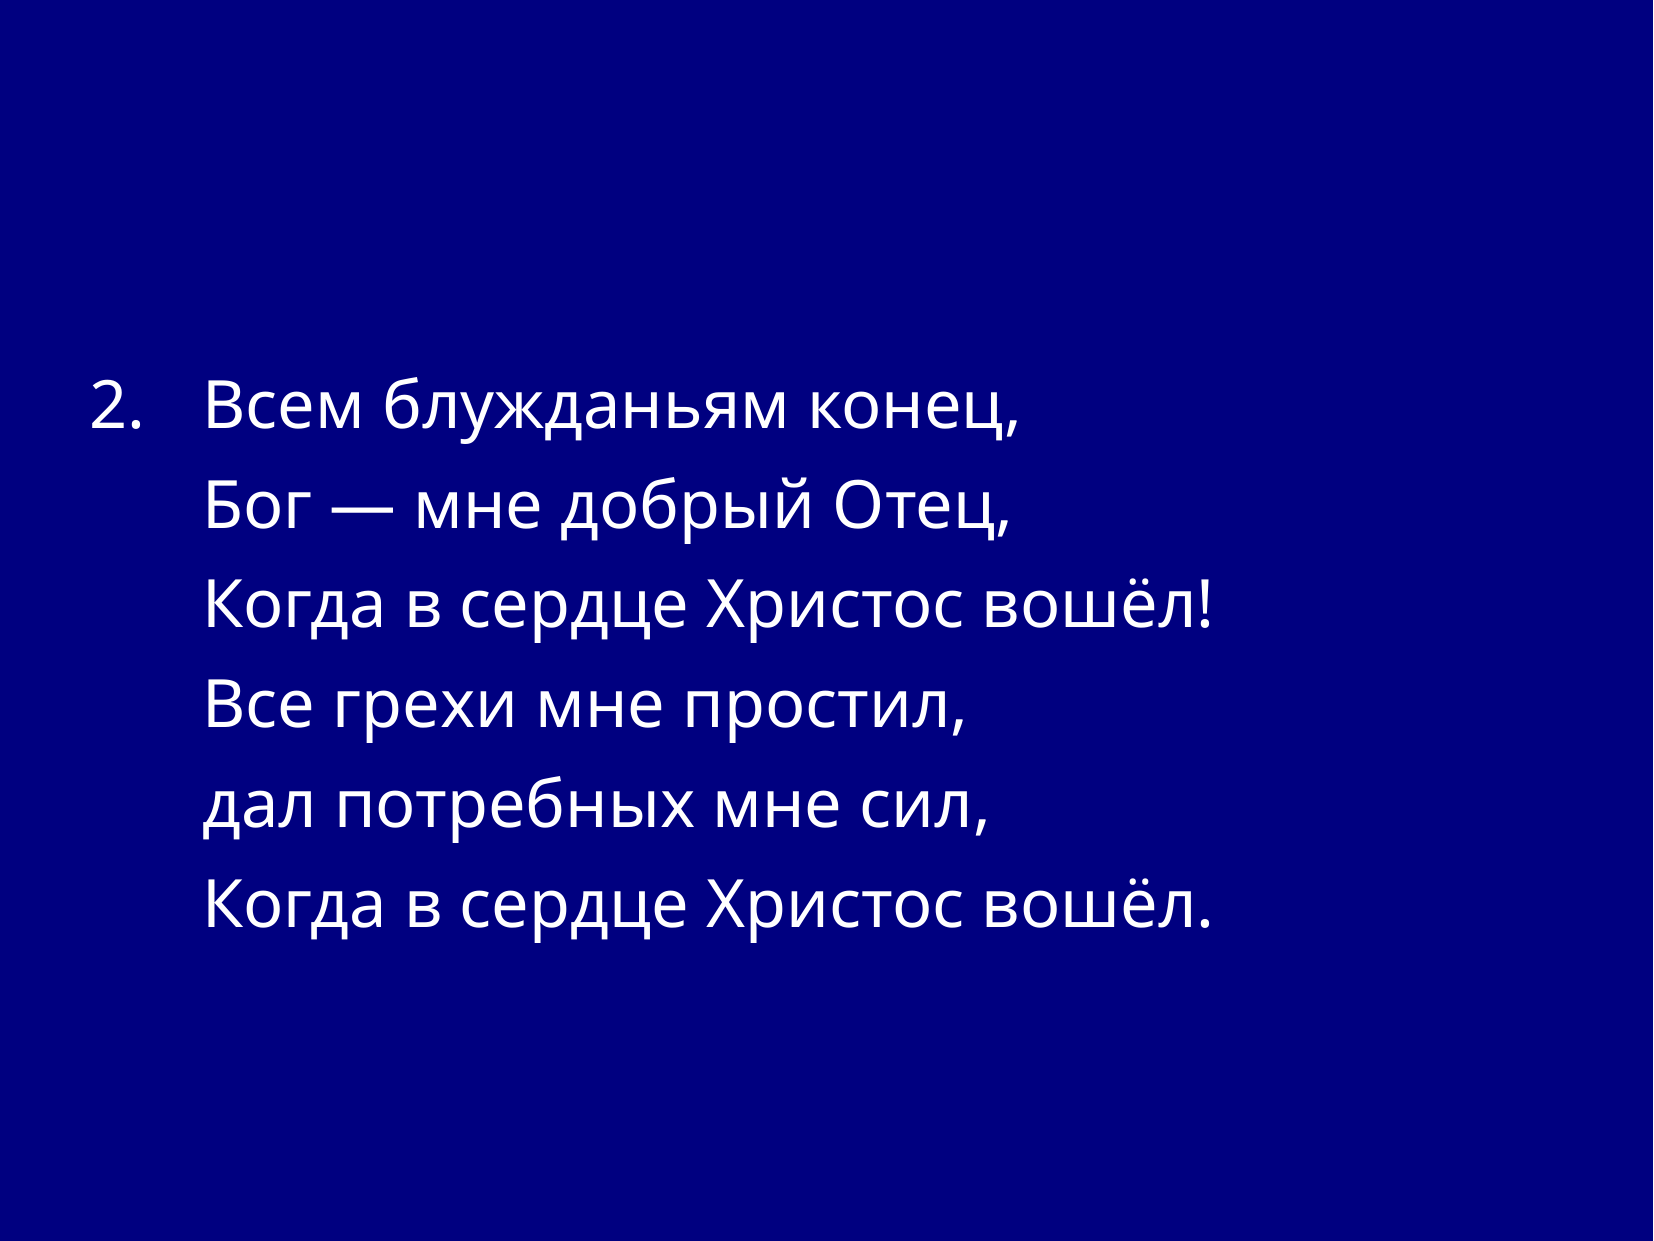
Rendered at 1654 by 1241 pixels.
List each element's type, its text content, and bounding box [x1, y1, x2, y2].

text_box 2. Всем блужданьям конец, Бог — мне добрый Отец, Когда в сердце Христос вошёл! Все грехи мне простил, дал потребных мне сил, Когда в сердце Христос вошёл. [75, 150, 1576, 1163]
